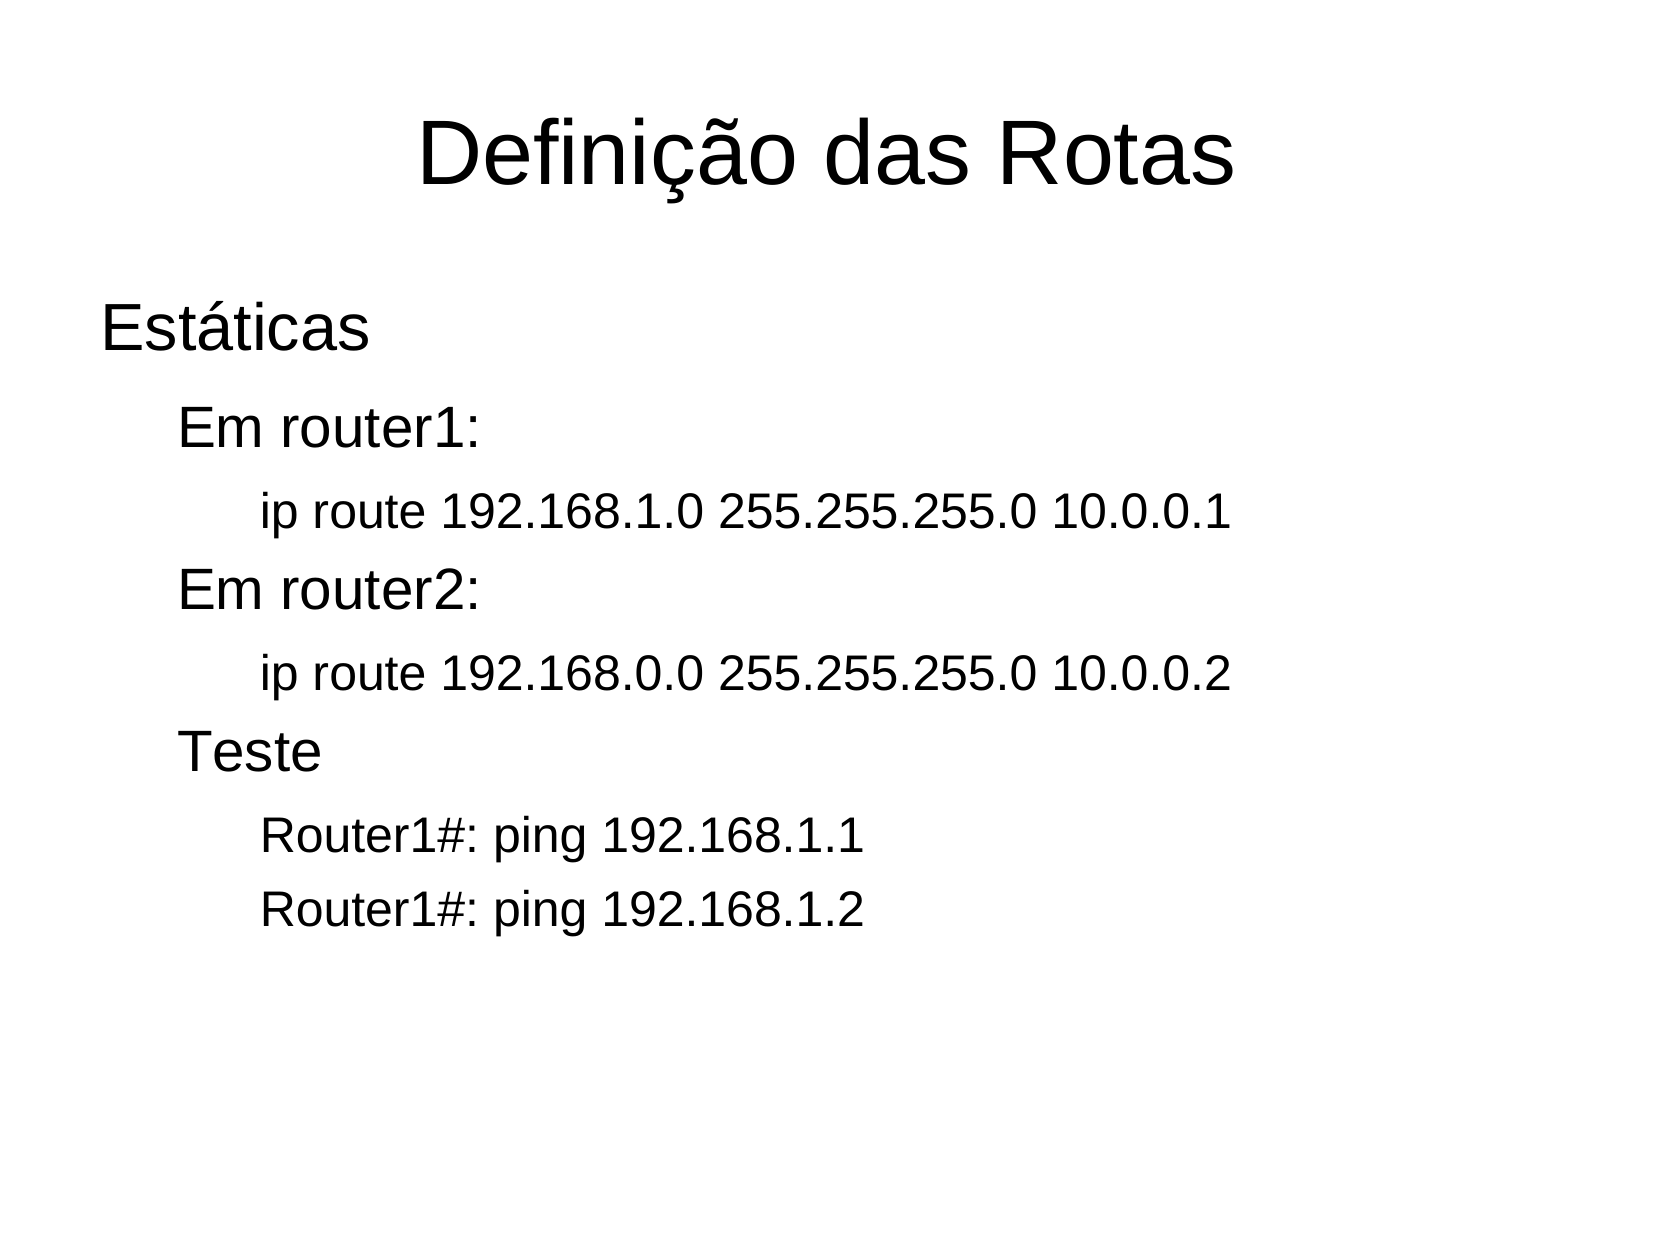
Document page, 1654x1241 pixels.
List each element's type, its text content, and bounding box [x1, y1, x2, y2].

list Estáticas Em router1: ip route 192.168.1.0 255.255.255.0 10.0.0.1 Em router2: ip route 192.168.0.0 255.255.255.0 10.0.0.2 Teste Router1#: ping 192.168.1.1 Router1#: ping 192.168.1.2 [82, 290, 1571, 1094]
title Definição das Rotas [82, 56, 1571, 250]
